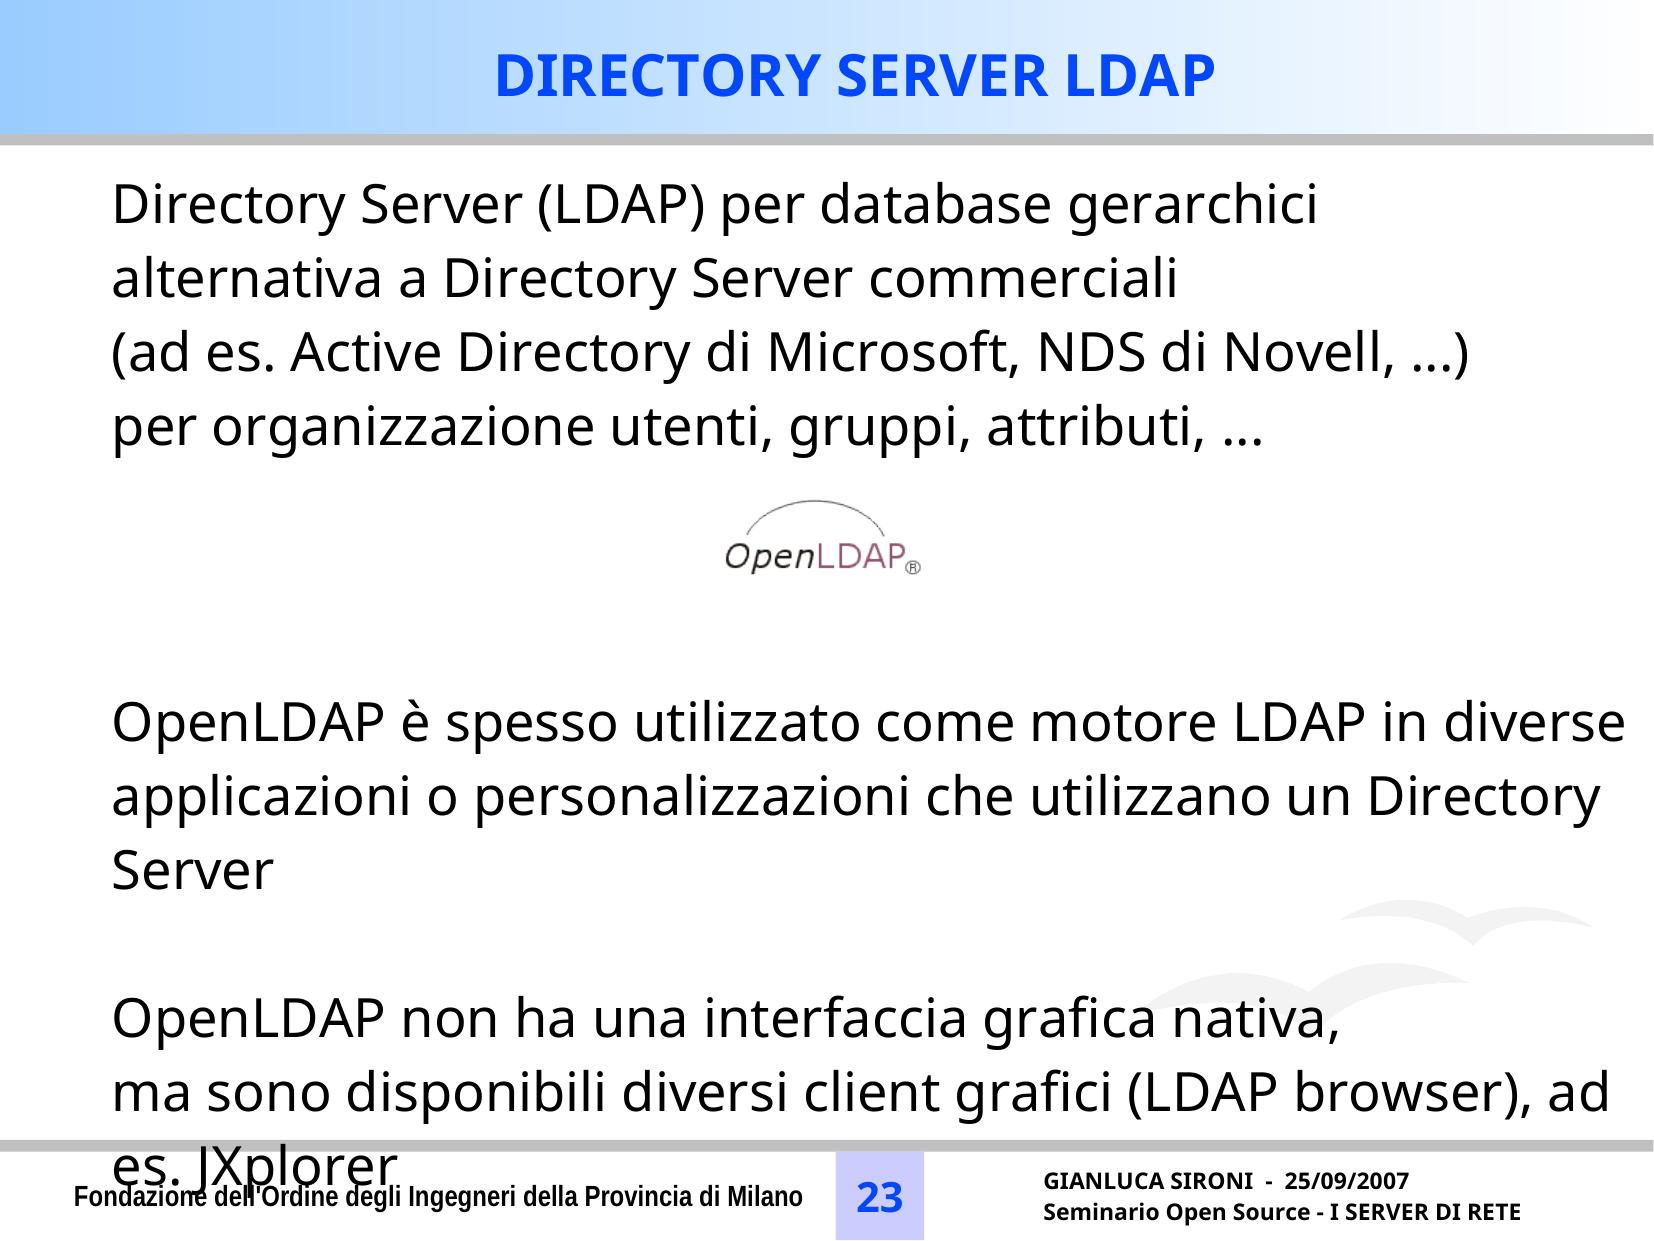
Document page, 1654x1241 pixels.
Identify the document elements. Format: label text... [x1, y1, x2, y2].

list Directory Server (LDAP) per database gerarchici alternativa a Directory Server commerciali (ad es. Active Directory di Microsoft, NDS di Novell, ...) per organizzazione utenti, gruppi, attributi, ... OpenLDAP è spesso utilizzato come motore LDAP in diverse applicazioni o personalizzazioni che utilizzano un Directory Server OpenLDAP non ha una interfaccia grafica nativa, ma sono disponibili diversi client grafici (LDAP browser), ad es. JXplorer [111, 165, 1654, 1241]
title DIRECTORY SERVER LDAP [85, 0, 1654, 148]
picture [723, 485, 929, 589]
